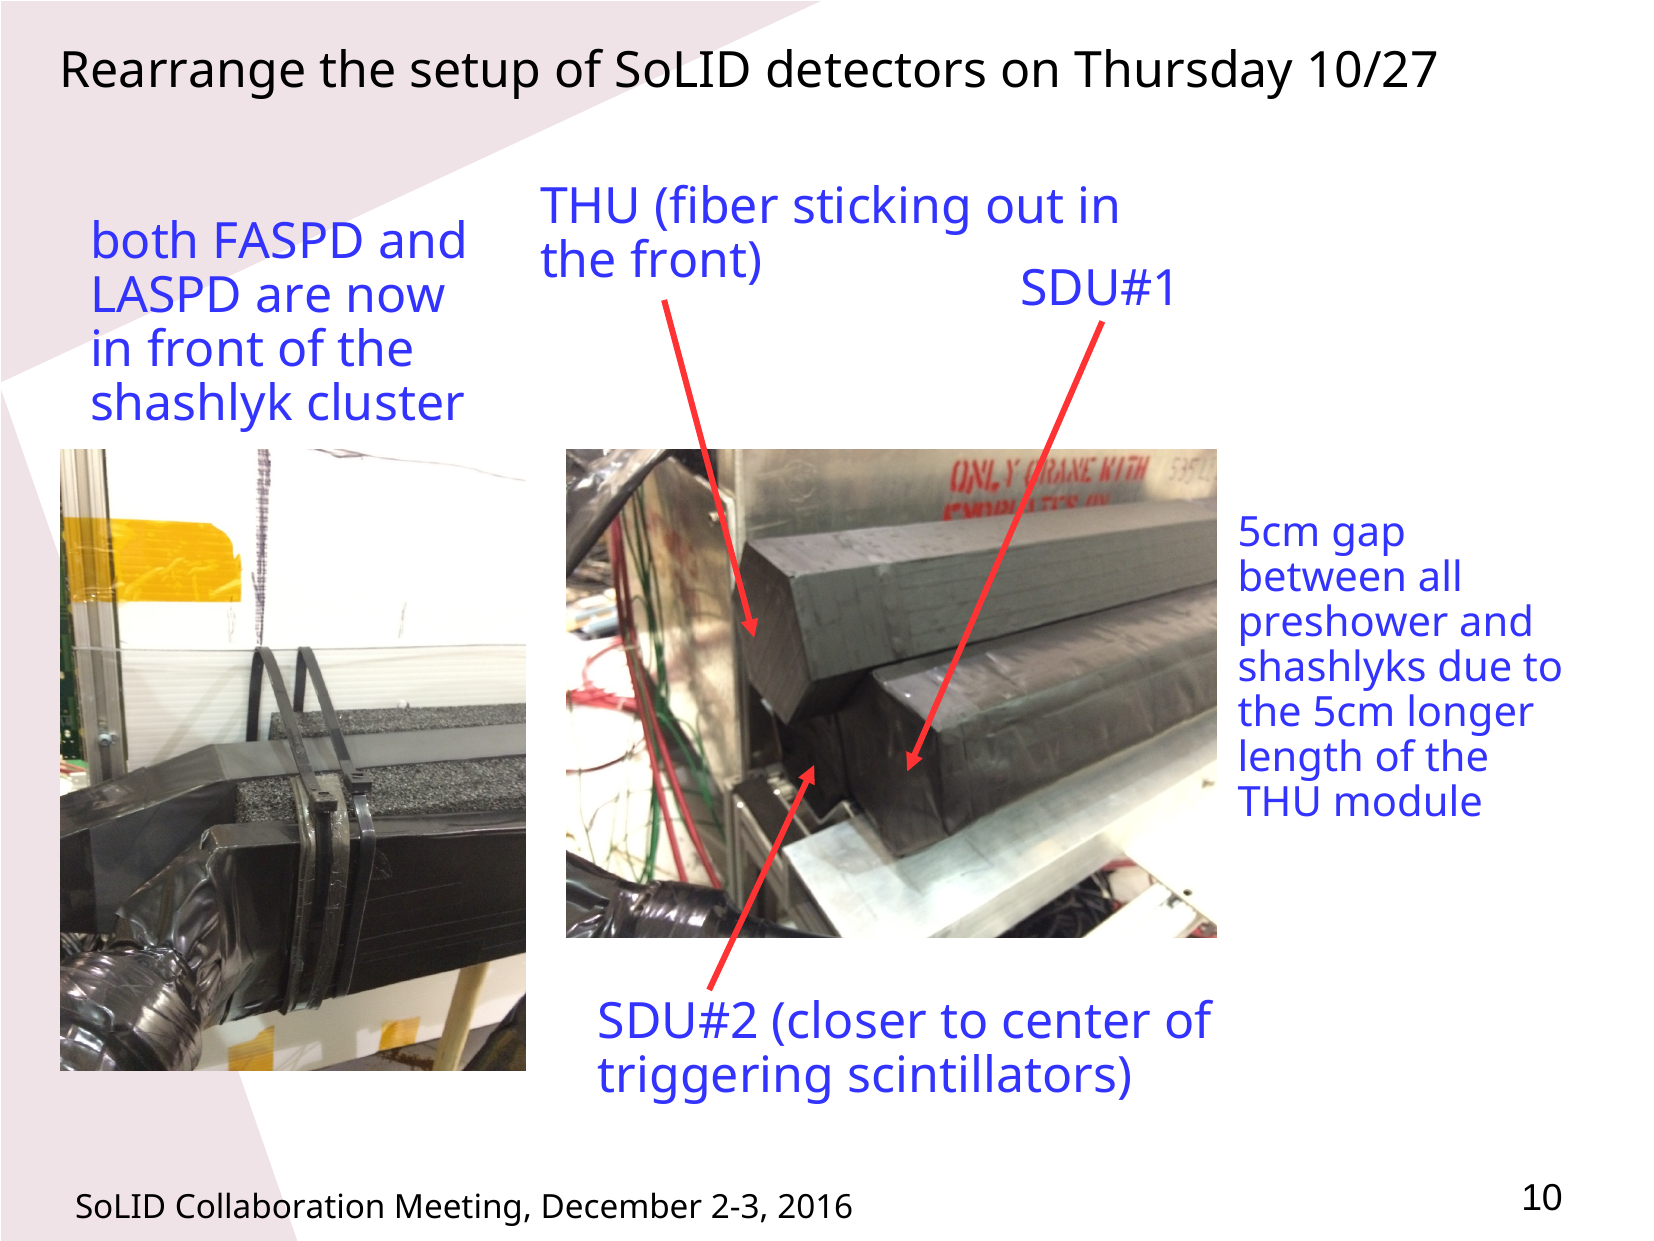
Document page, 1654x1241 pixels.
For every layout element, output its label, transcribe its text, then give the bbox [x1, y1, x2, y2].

text_box THU (fiber sticking out in the front) [539, 167, 1125, 300]
picture [60, 449, 526, 1071]
text_box Rearrange the setup of SoLID detectors on Thursday 10/27 [45, 37, 1653, 105]
picture [566, 449, 1217, 938]
text_box SDU#2 (closer to center of triggering scintillators) [597, 949, 1273, 1149]
text_box both FASPD and LASPD are now in front of the shashlyk cluster [89, 195, 495, 453]
text_box 5cm gap between all preshower and shashlyks due to the 5cm longer length of the THU module [1237, 435, 1576, 900]
text_box SDU#1 [1020, 237, 1274, 343]
